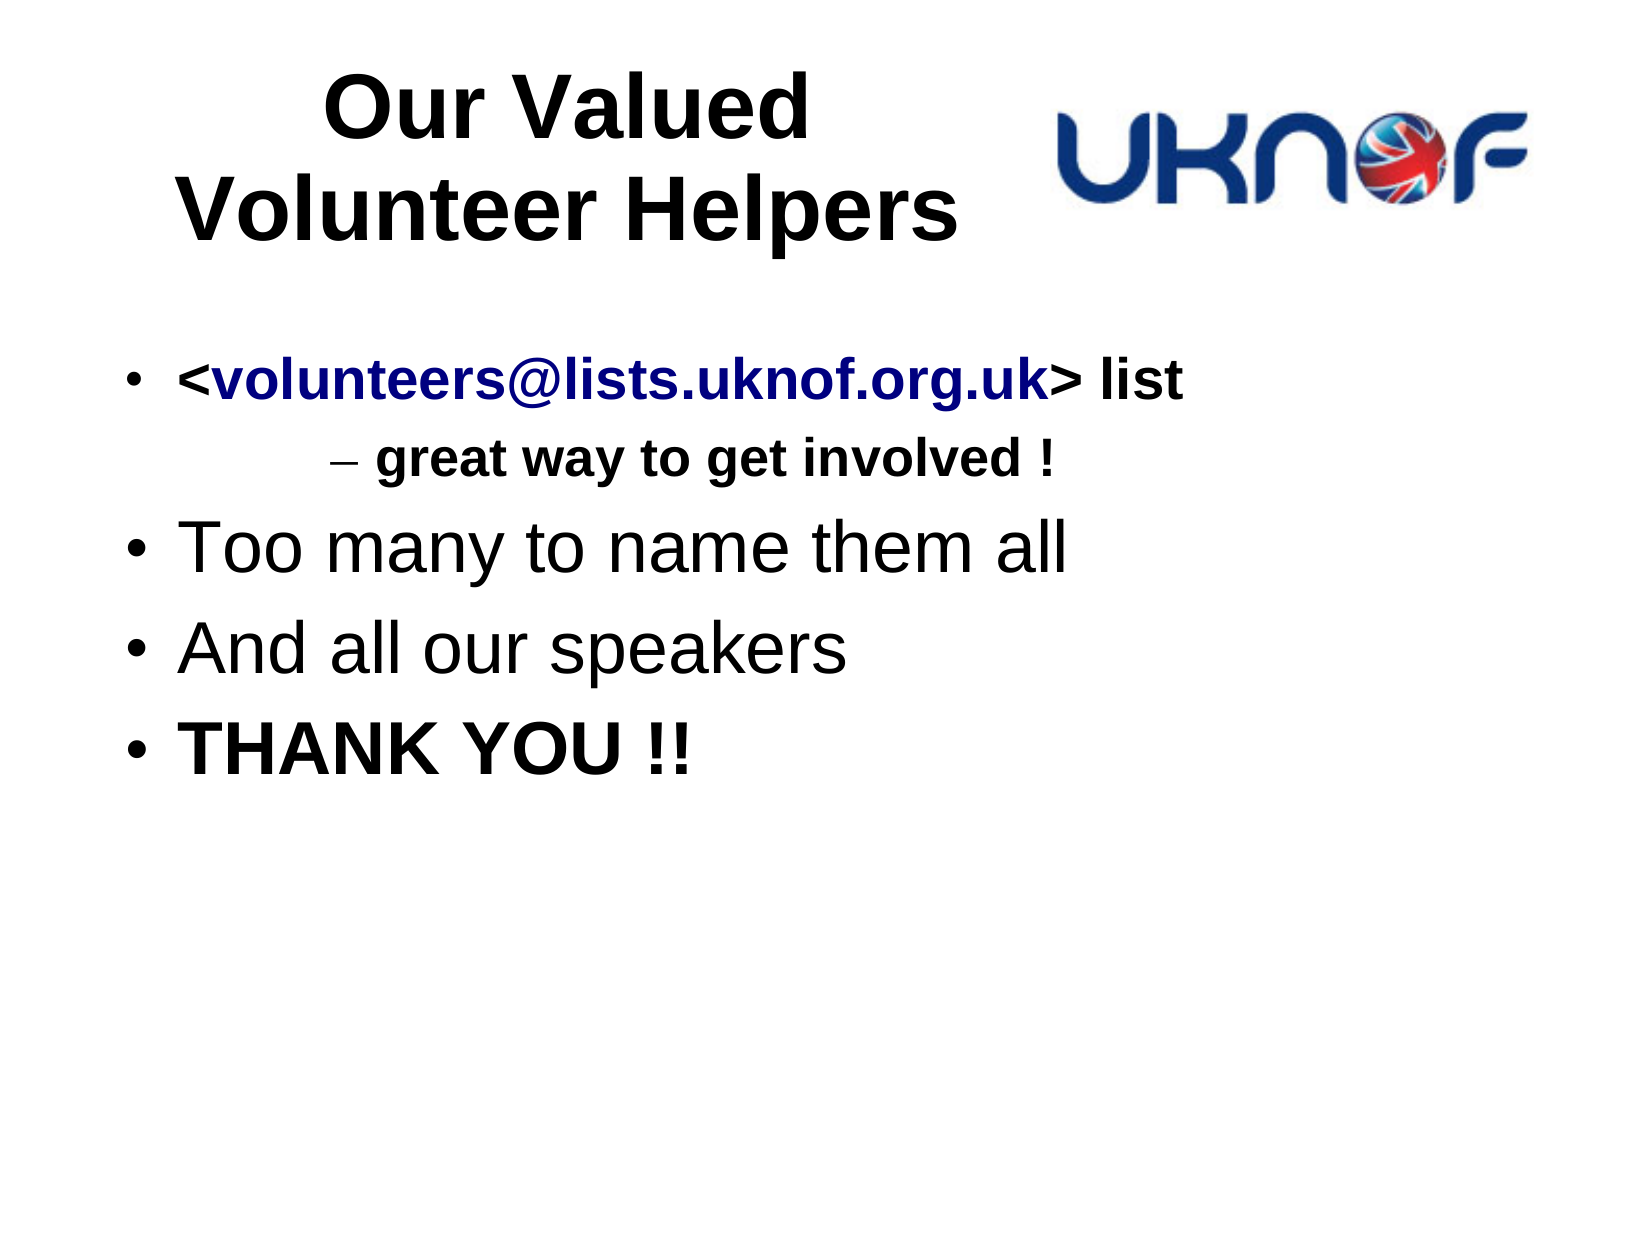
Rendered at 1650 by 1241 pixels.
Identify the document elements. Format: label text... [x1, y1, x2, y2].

title Our Valued Volunteer Helpers [123, 37, 1013, 279]
picture [1050, 93, 1536, 225]
list <volunteers@lists.uknof.org.uk> list great way to get involved ! Too many to name them all And all our speakers THANK YOU !! [123, 346, 1524, 1181]
